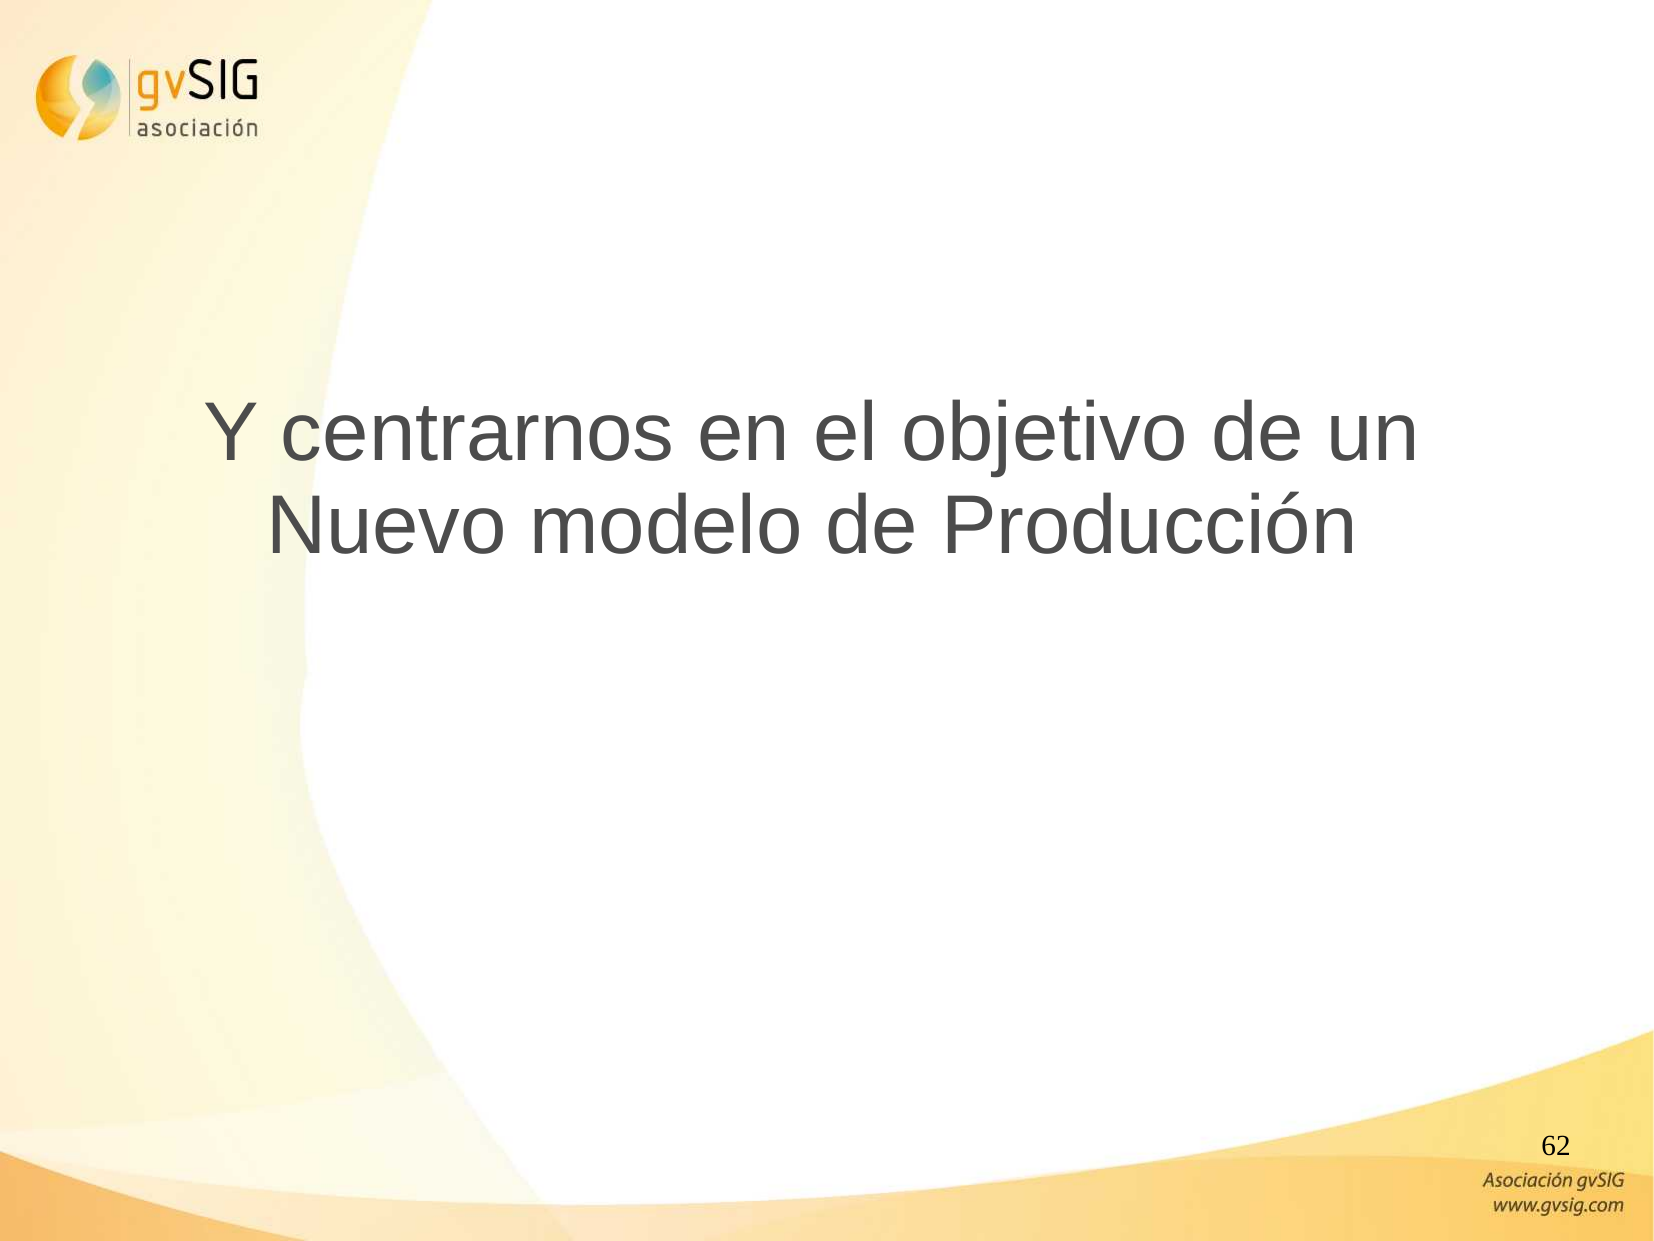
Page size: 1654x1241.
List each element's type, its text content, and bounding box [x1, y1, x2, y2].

picture [0, 0, 1654, 1241]
text_box Y centrarnos en el objetivo de un Nuevo modelo de Producción [147, 377, 1477, 663]
